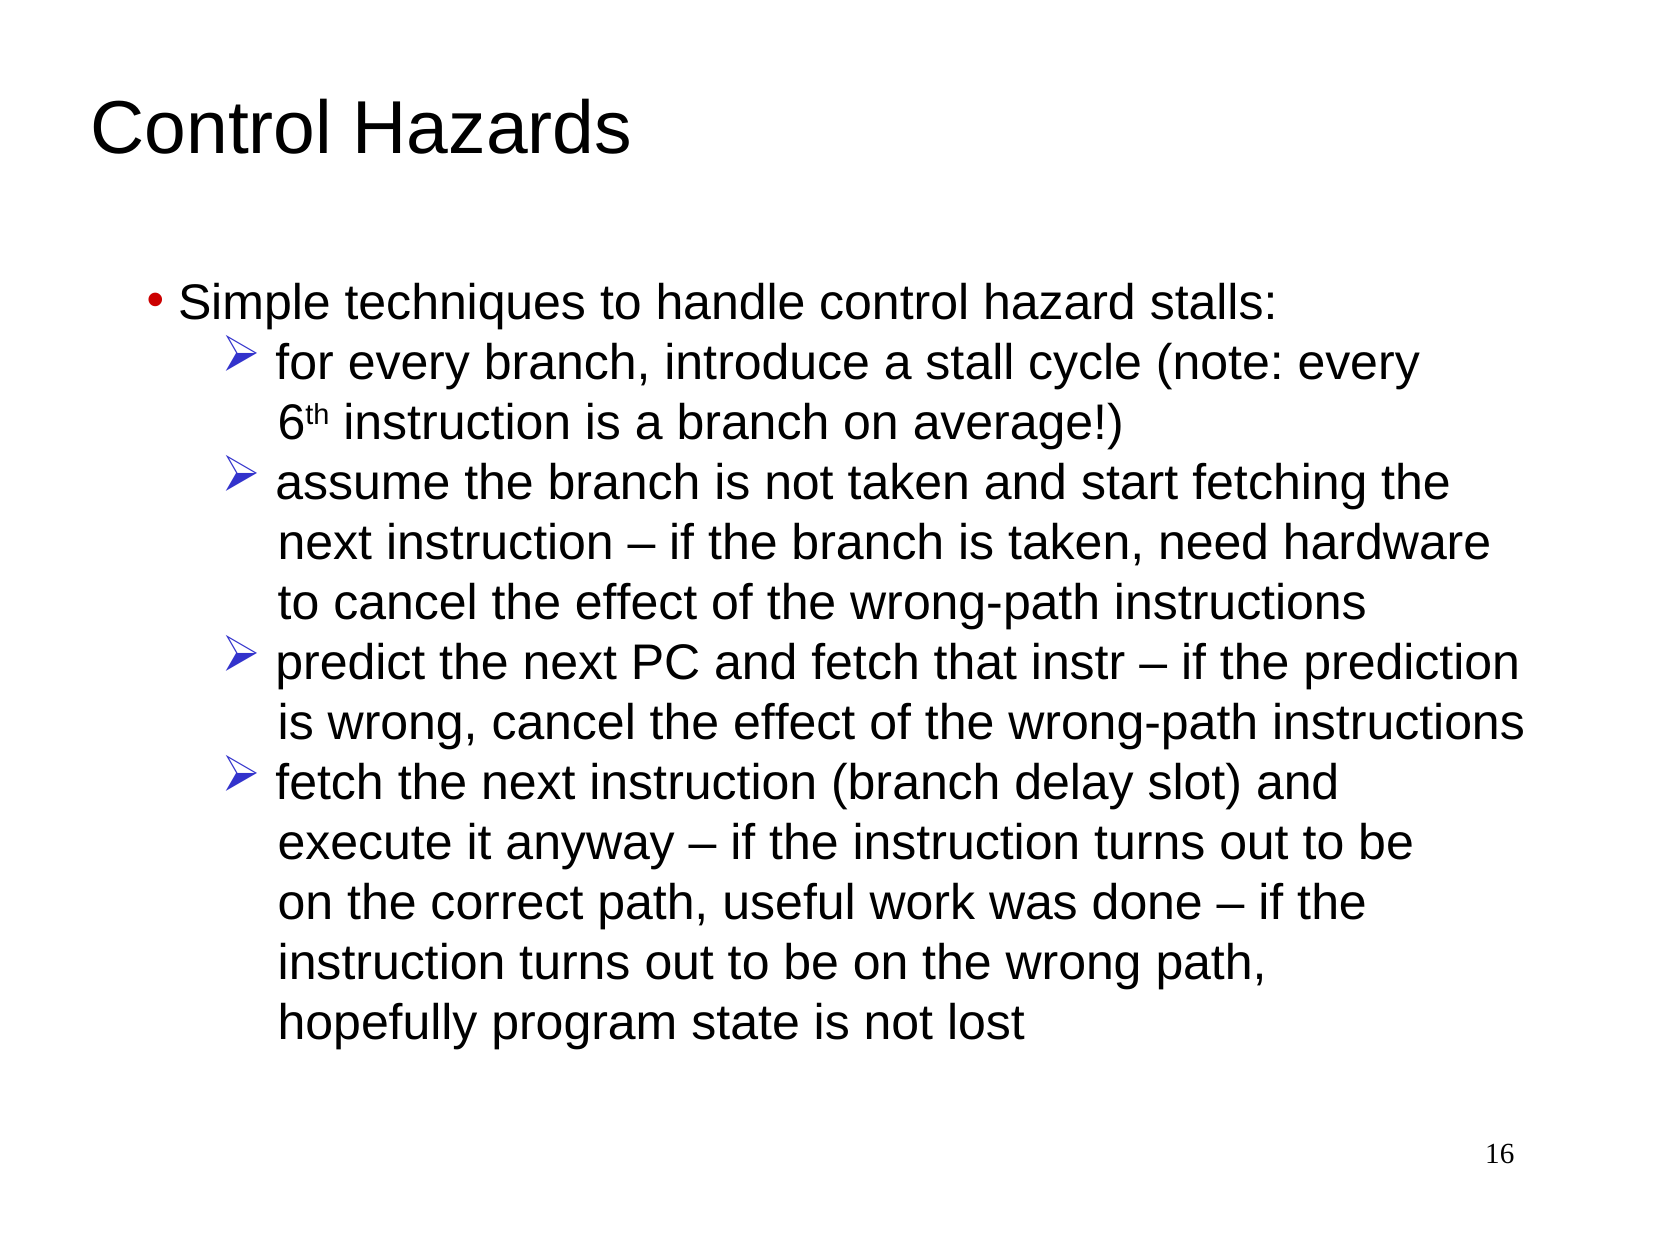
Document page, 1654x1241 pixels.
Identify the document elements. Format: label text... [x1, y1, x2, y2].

text_box Simple techniques to handle control hazard stalls: for every branch, introduce a stall cycle (note: every 6th instruction is a branch on average!) assume the branch is not taken and start fetching the next instruction – if the branch is taken, need hardware to cancel the effect of the wrong-path instructions predict the next PC and fetch that instr – if the prediction is wrong, cancel the effect of the wrong-path instructions fetch the next instruction (branch delay slot) and execute it anyway – if the instruction turns out to be on the correct path, useful work was done – if the instruction turns out to be on the wrong path, hopefully program state is not lost [131, 261, 1541, 1058]
text_box <number> [1184, 1129, 1530, 1213]
text_box Control Hazards [75, 71, 648, 177]
